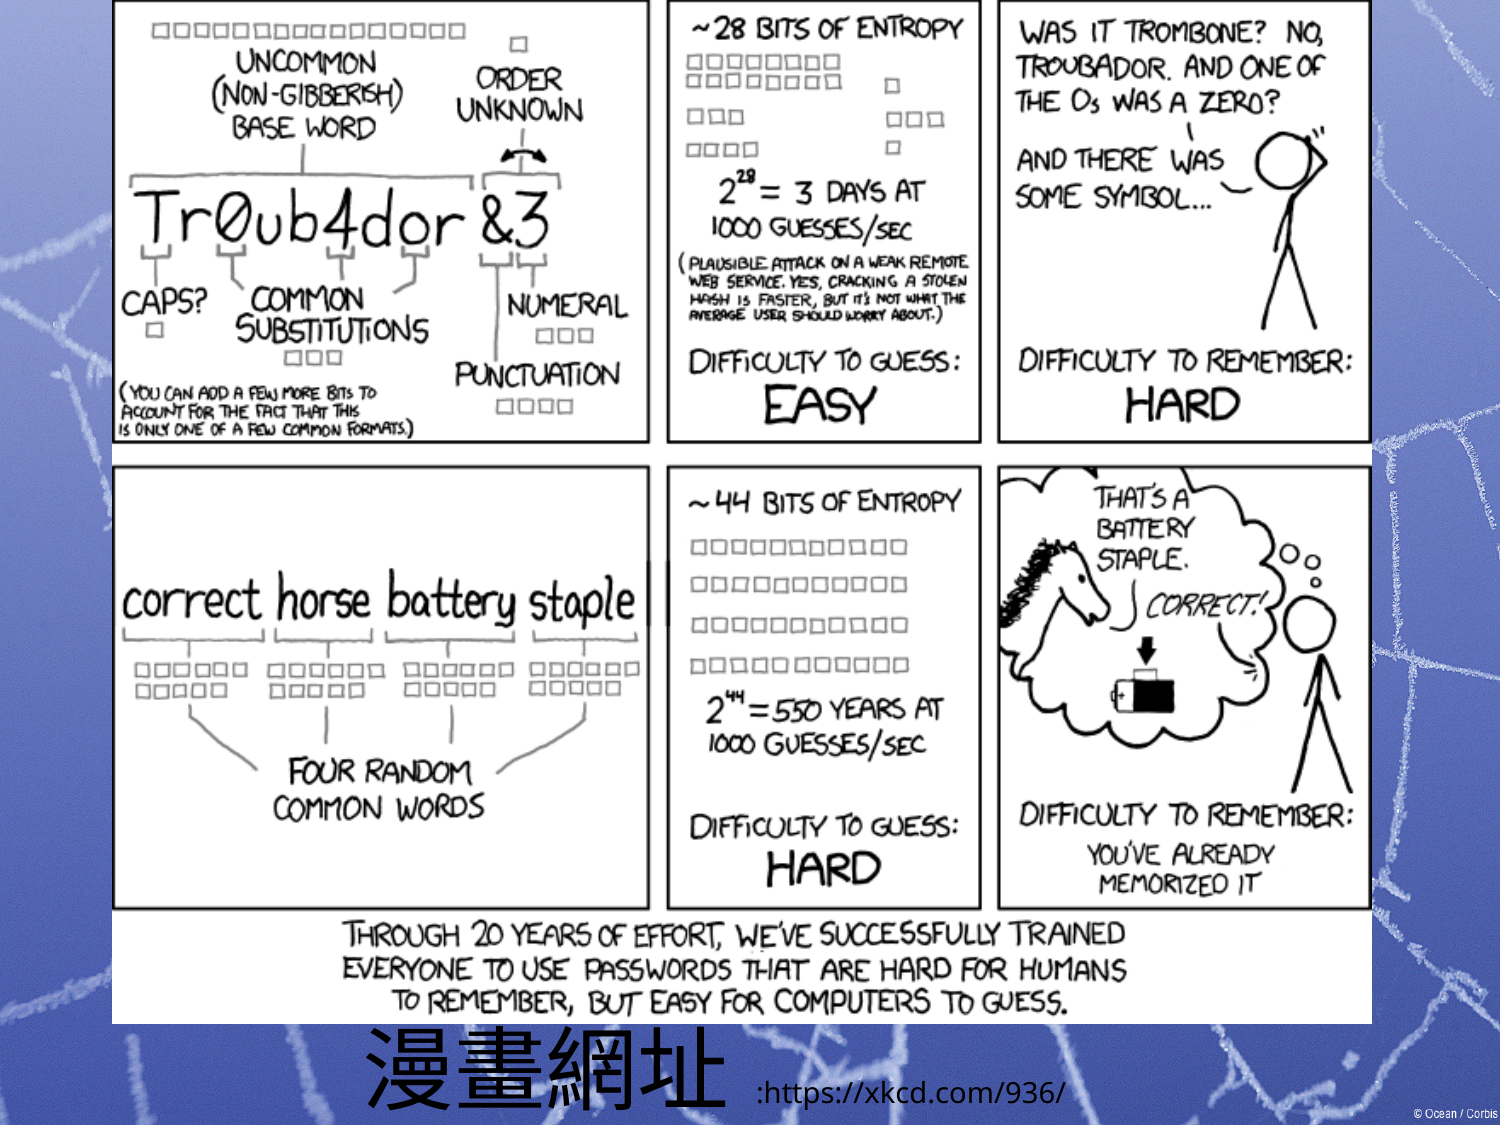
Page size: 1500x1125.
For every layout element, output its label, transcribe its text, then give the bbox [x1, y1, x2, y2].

picture [0, 0, 1500, 1125]
title 漫畫網址:https://xkcd.com/936/ [88, 1023, 1341, 1105]
